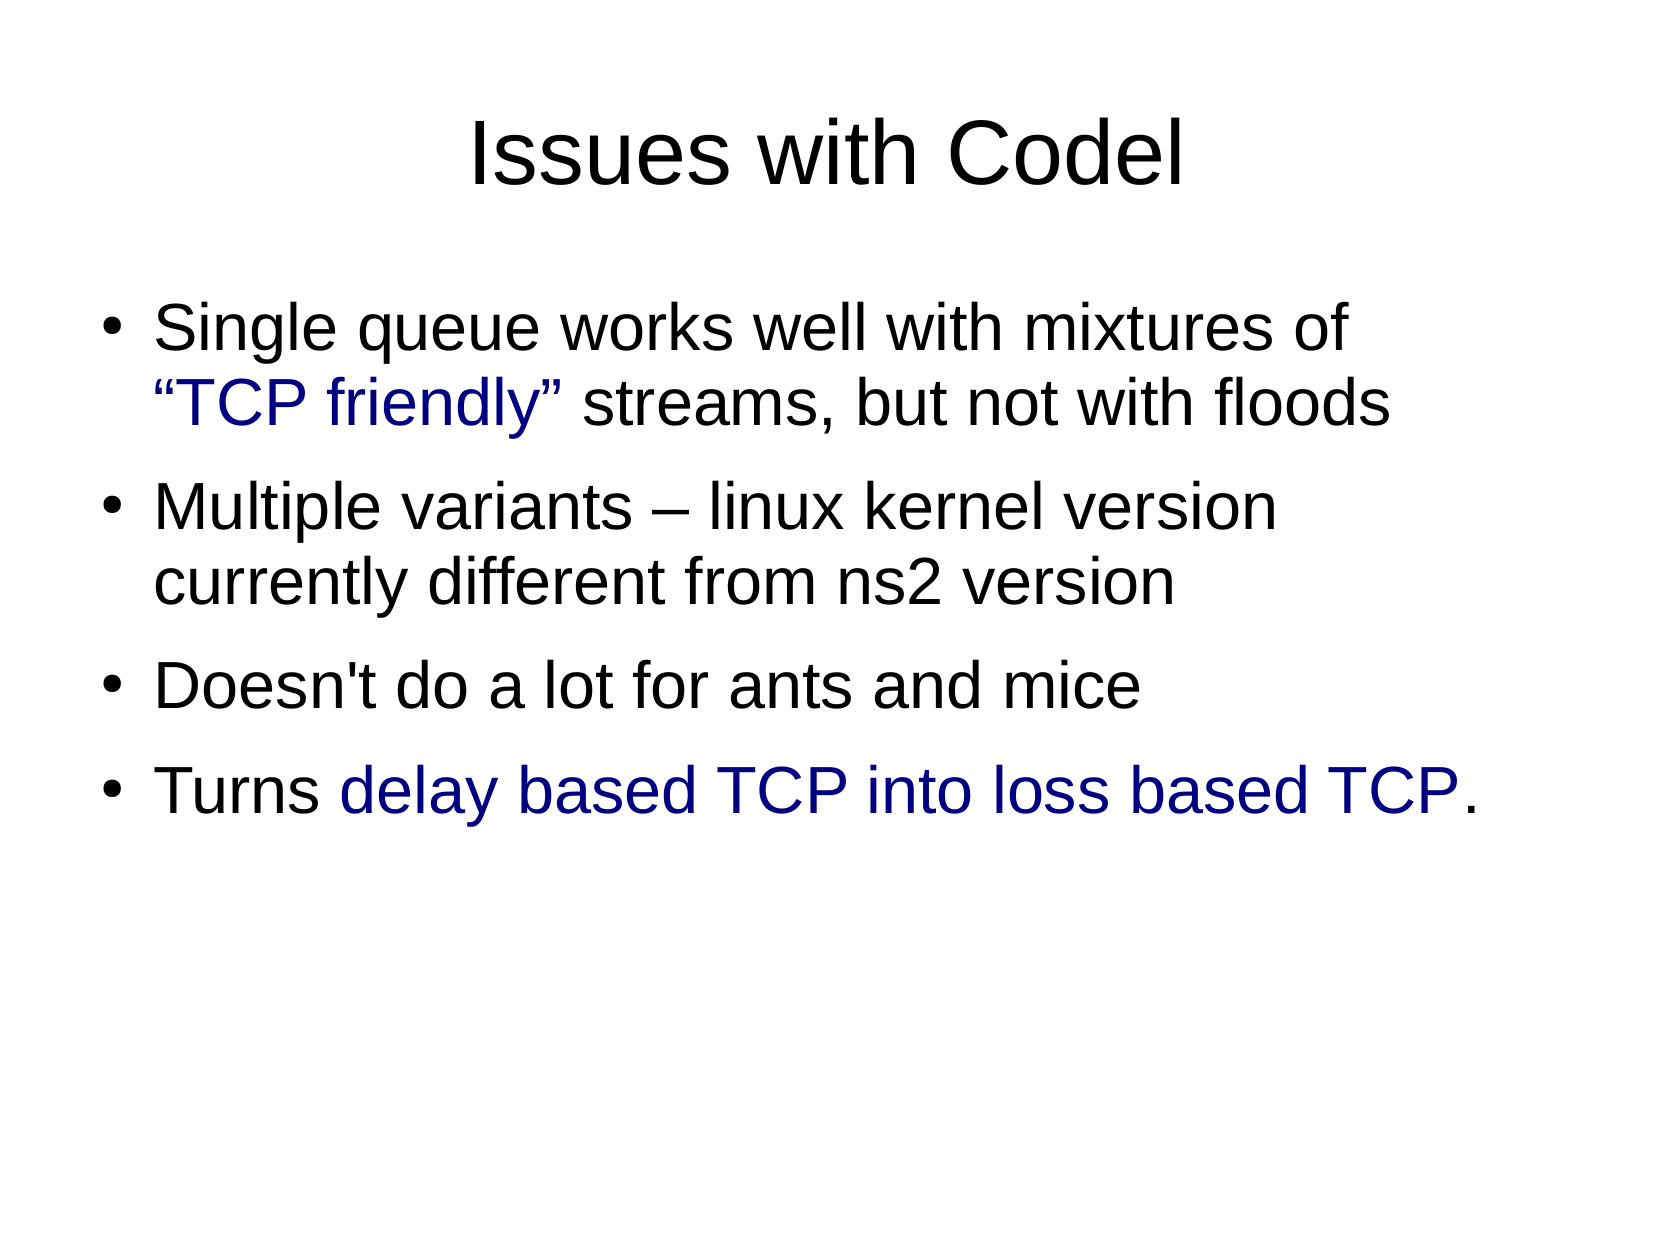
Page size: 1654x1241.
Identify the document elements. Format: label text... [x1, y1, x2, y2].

title Issues with Codel [82, 49, 1571, 257]
list Single queue works well with mixtures of “TCP friendly” streams, but not with floods Multiple variants – linux kernel version currently different from ns2 version Doesn't do a lot for ants and mice Turns delay based TCP into loss based TCP. [82, 290, 1538, 1010]
